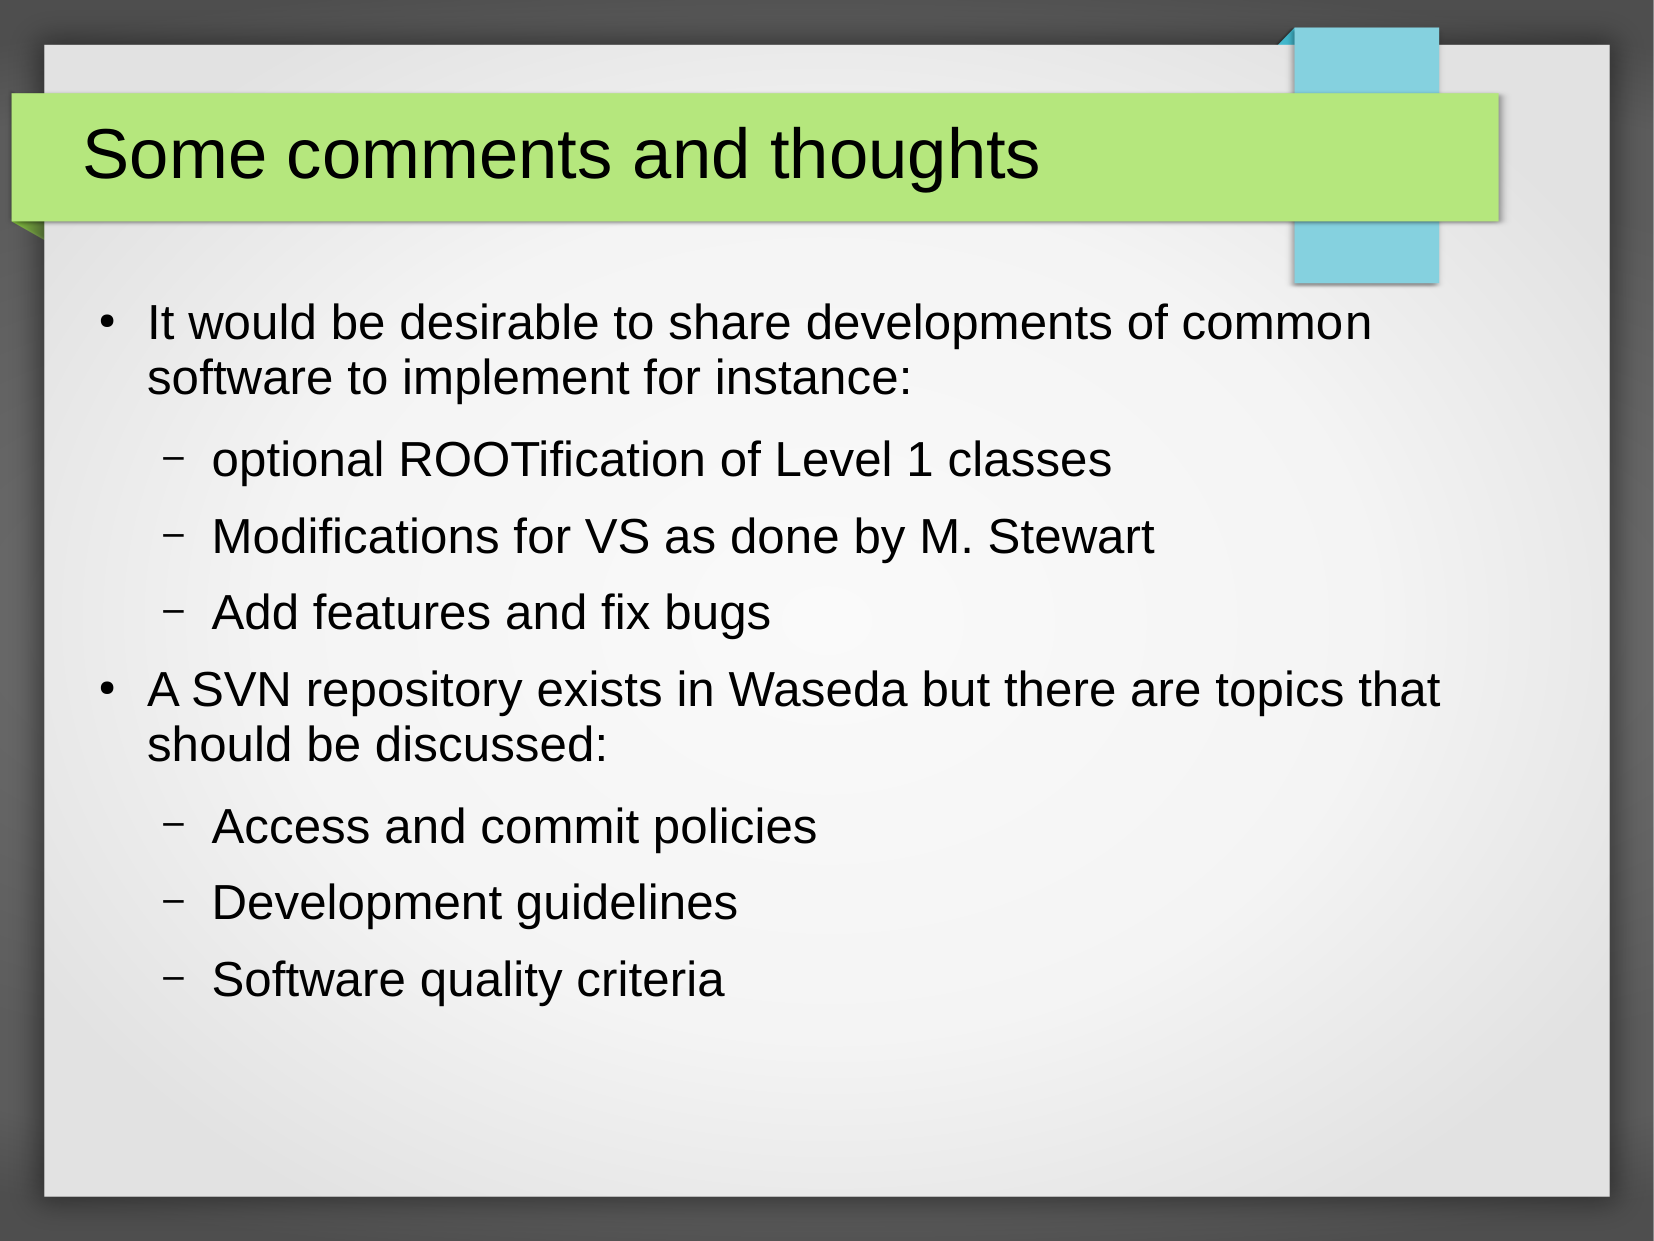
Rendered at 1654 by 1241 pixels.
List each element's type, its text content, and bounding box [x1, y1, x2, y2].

title Some comments and thoughts [82, 94, 1264, 213]
list It would be desirable to share developments of common software to implement for instance: optional ROOTification of Level 1 classes Modifications for VS as done by M. Stewart Add features and fix bugs A SVN repository exists in Waseda but there are topics that should be discussed: Access and commit policies Development guidelines Software quality criteria [82, 295, 1571, 1015]
picture [0, 0, 1654, 1241]
